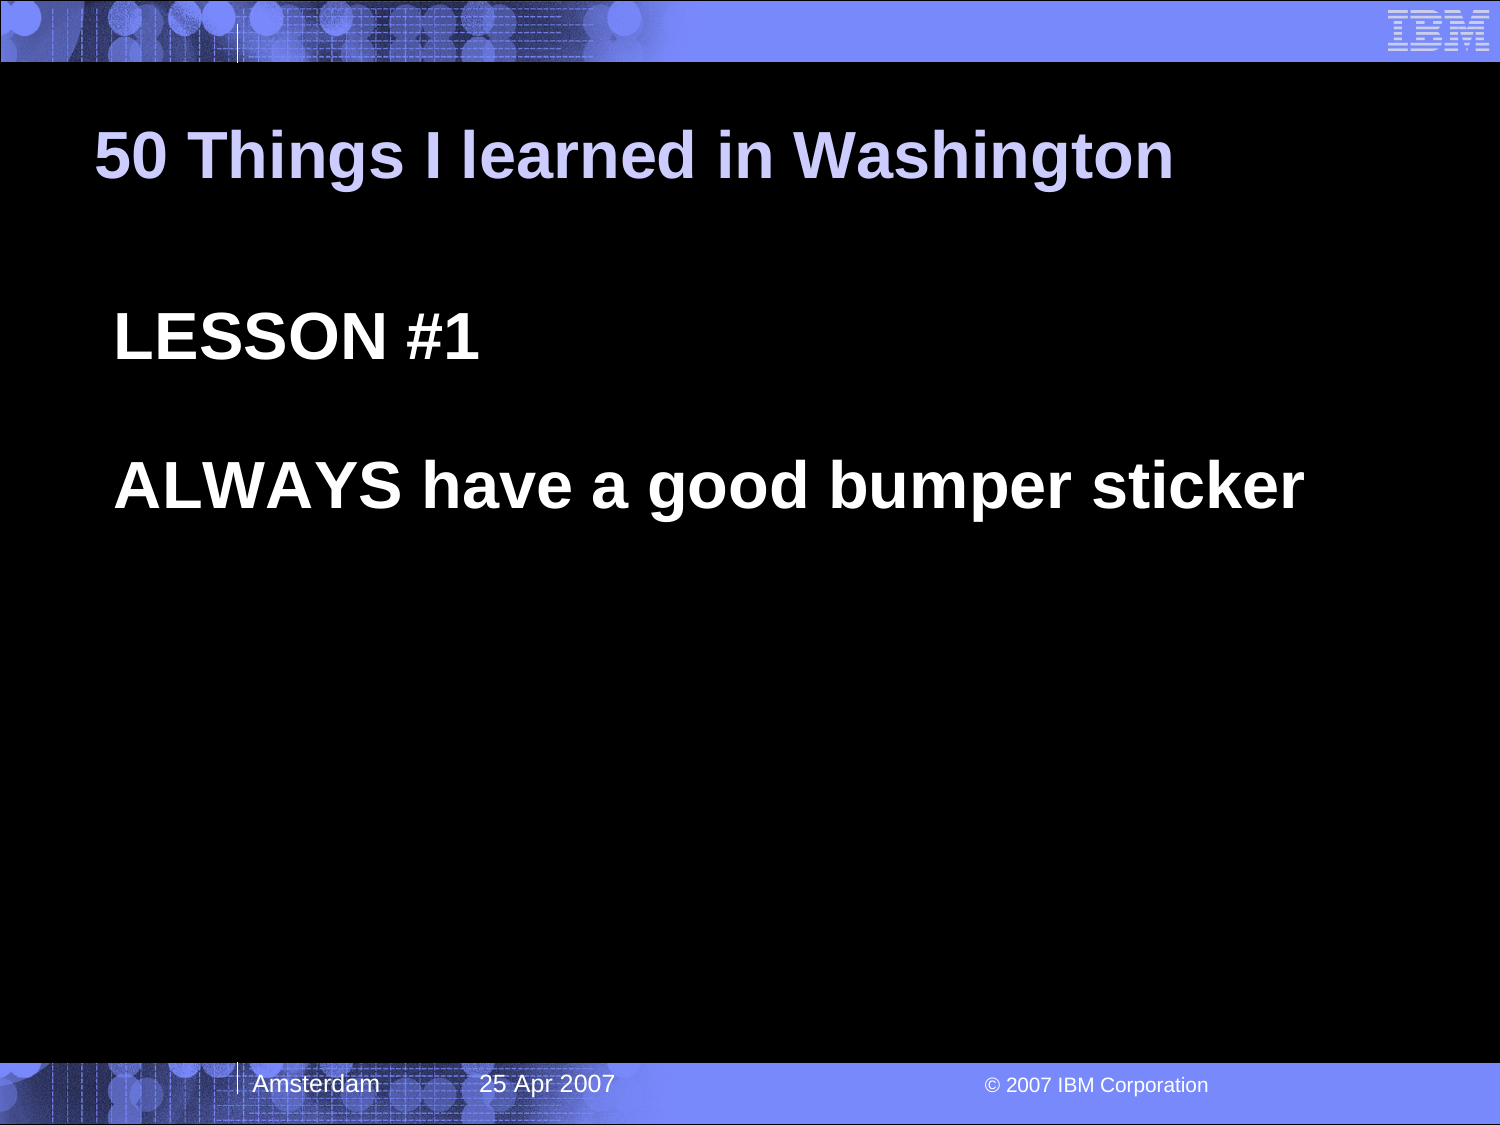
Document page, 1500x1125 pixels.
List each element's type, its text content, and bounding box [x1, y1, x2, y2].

title 50 Things I learned in Washington [79, 116, 1433, 205]
list LESSON #1 ALWAYS have a good bumper sticker [99, 291, 1389, 1037]
picture [1, 1, 1500, 62]
picture [0, 1063, 1500, 1124]
